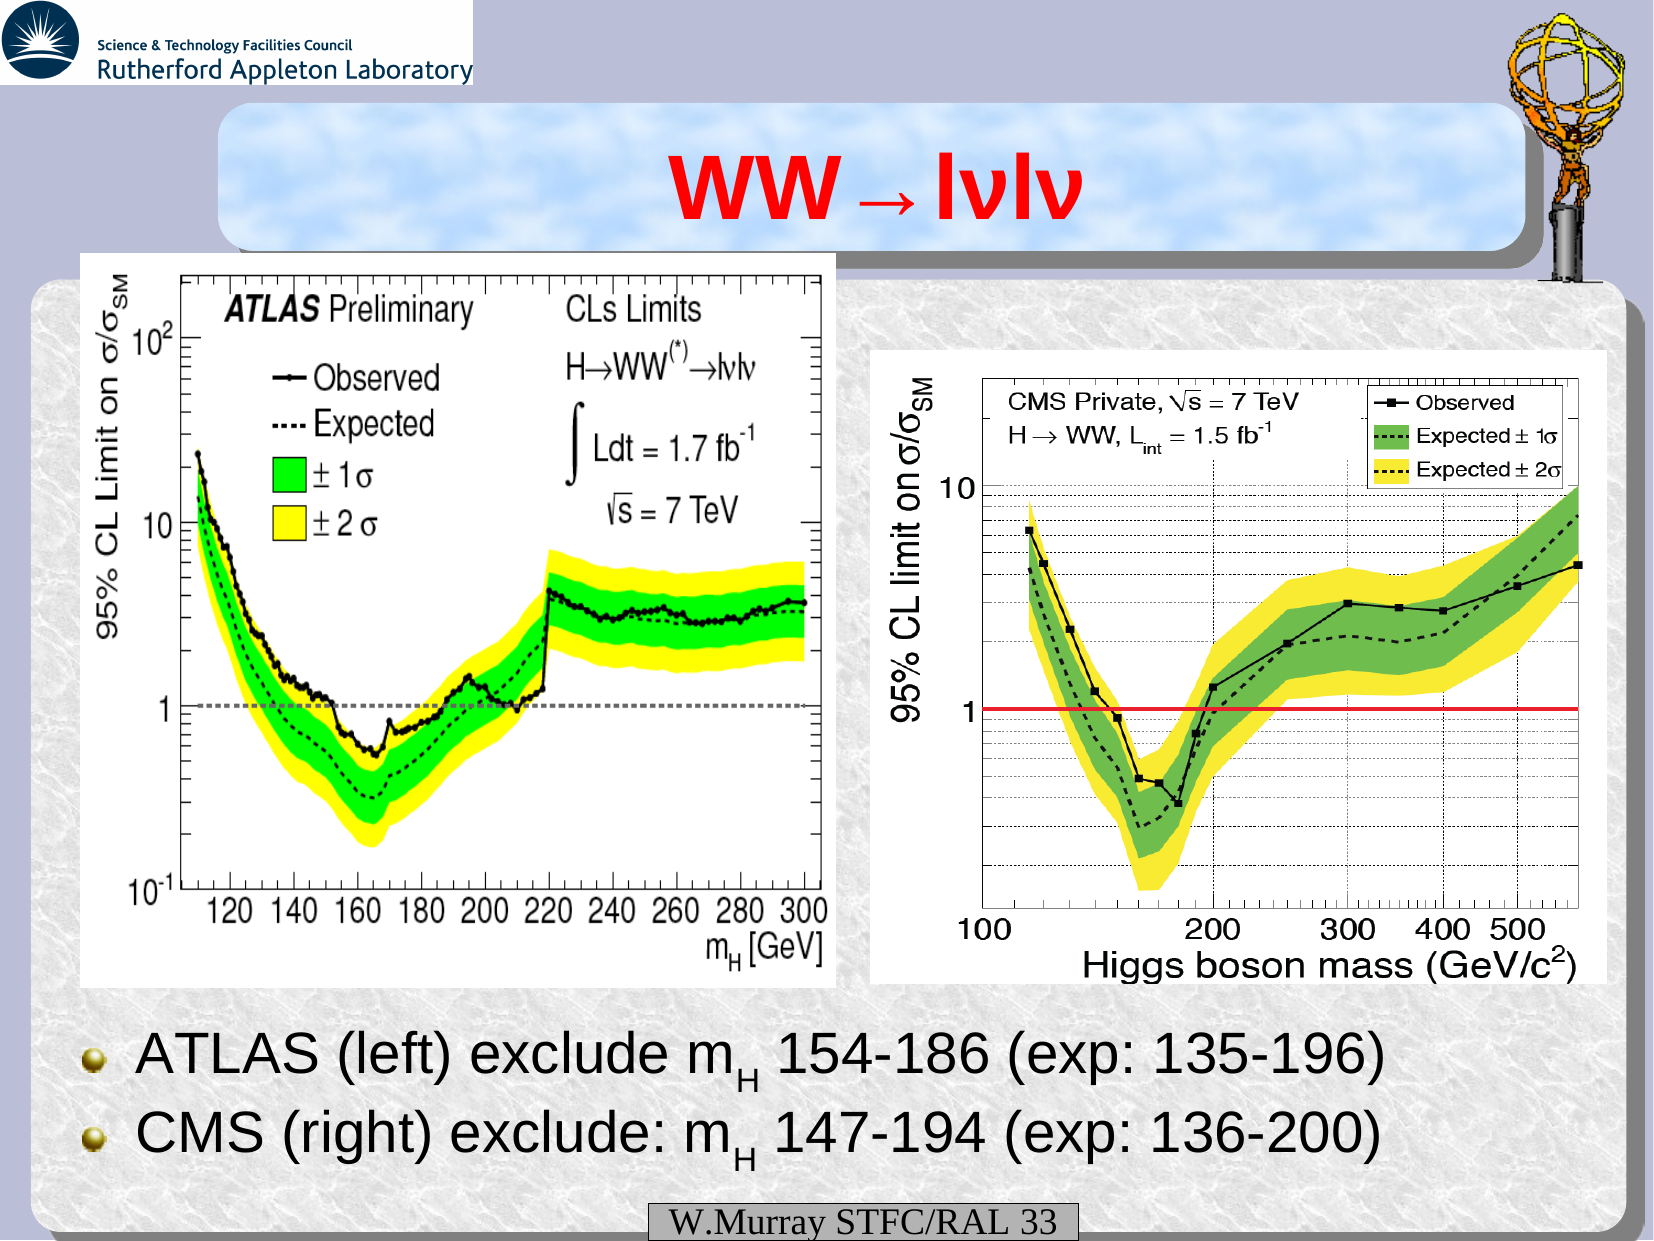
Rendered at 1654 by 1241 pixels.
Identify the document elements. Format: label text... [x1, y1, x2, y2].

picture [0, 0, 473, 85]
list ATLAS (left) exclude mH 154-186 (exp: 135-196) CMS (right) exclude: mH 147-194 (exp: 136-200) [65, 1020, 1581, 1214]
picture [30, 0, 1654, 1232]
title WW→lνlν [244, 112, 1512, 263]
